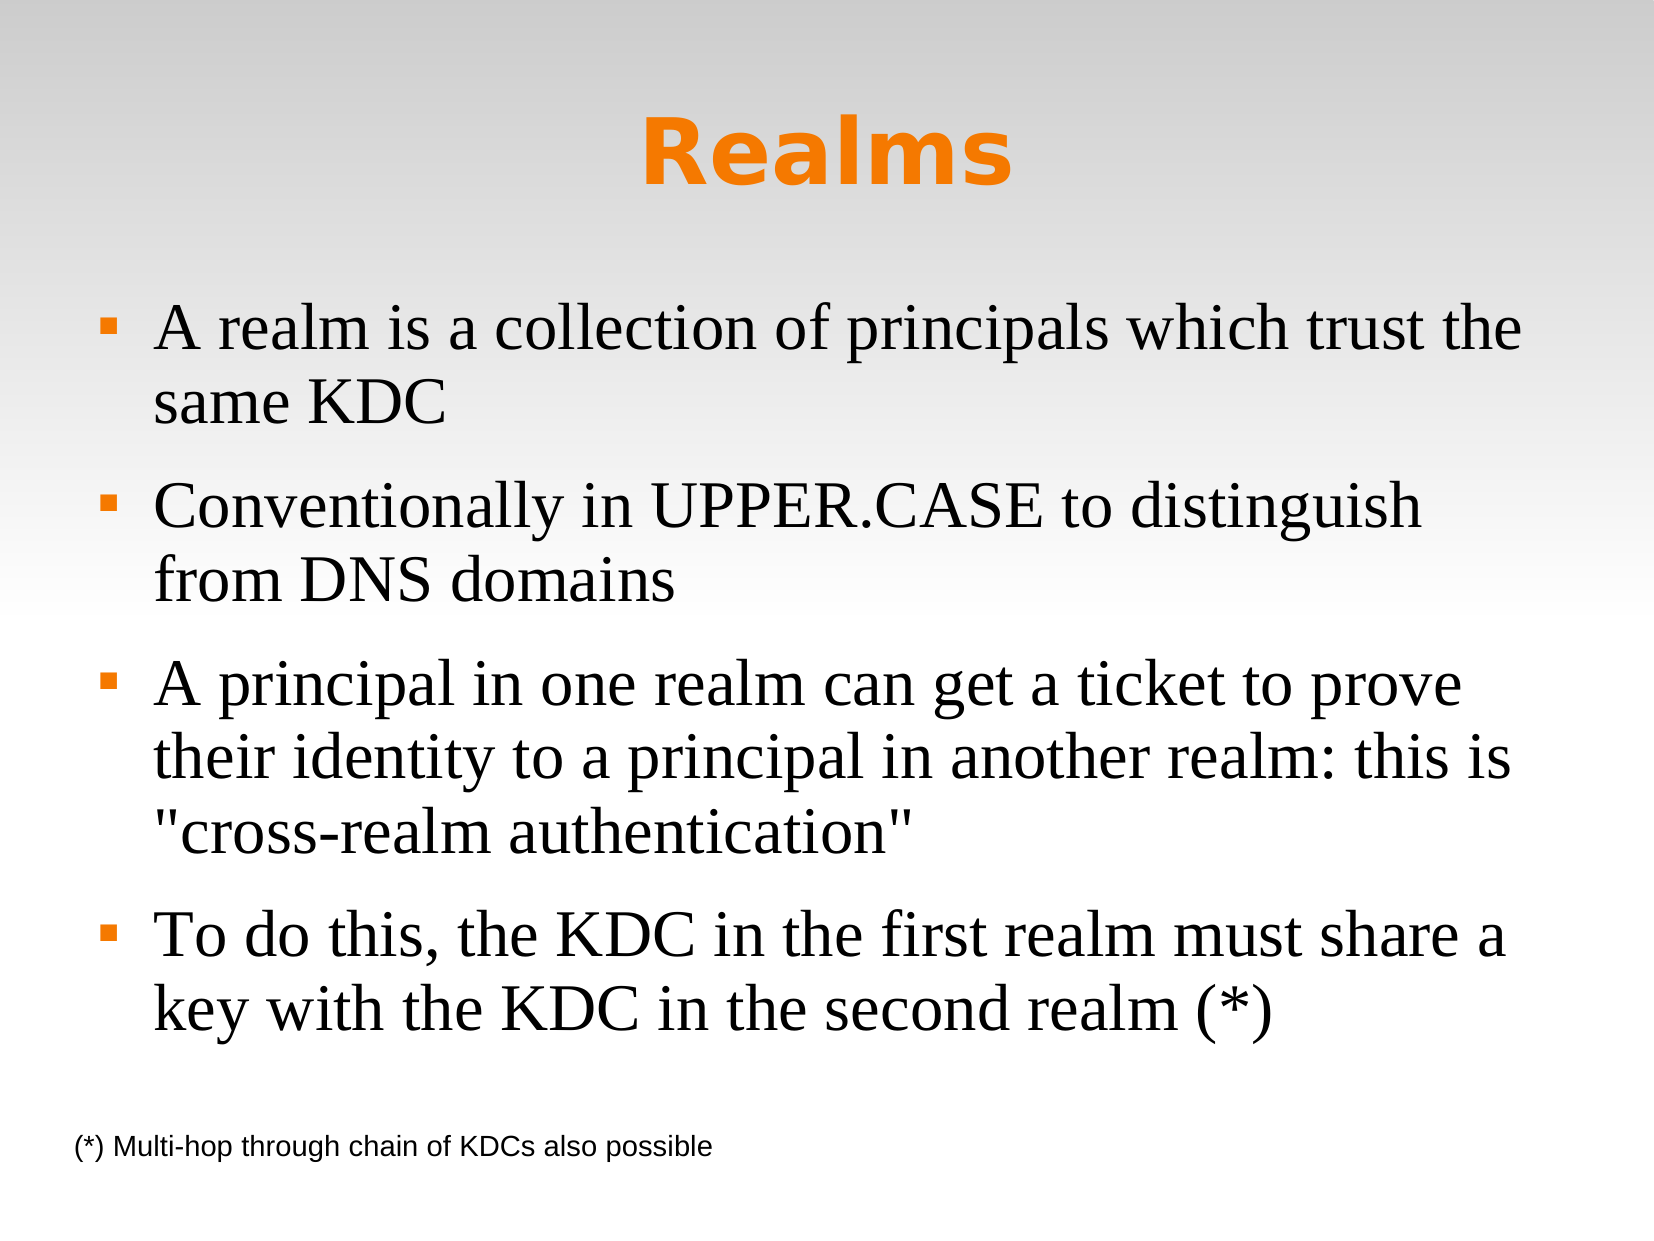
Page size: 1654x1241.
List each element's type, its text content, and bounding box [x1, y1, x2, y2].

list A realm is a collection of principals which trust the same KDC Conventionally in UPPER.CASE to distinguish from DNS domains A principal in one realm can get a ticket to prove their identity to a principal in another realm: this is "cross-realm authentication" To do this, the KDC in the first realm must share a key with the KDC in the second realm (*) [82, 290, 1571, 1109]
title Realms [82, 49, 1571, 257]
text_box (*) Multi-hop through chain of KDCs also possible [59, 1122, 1565, 1174]
